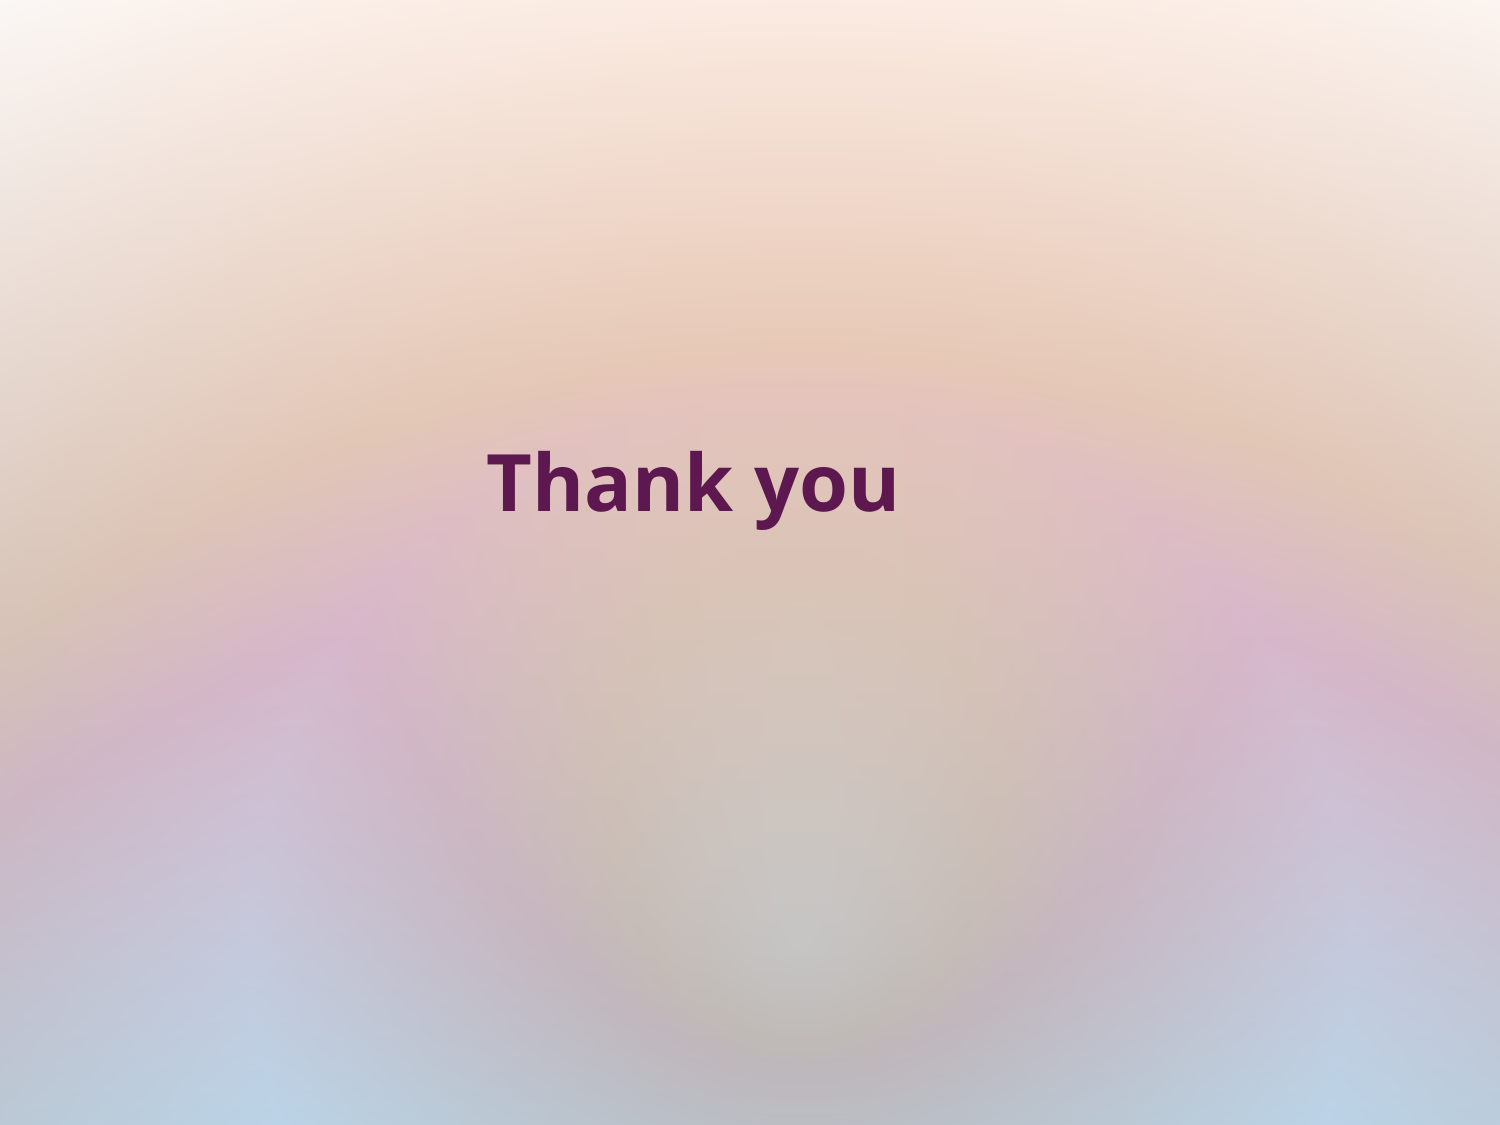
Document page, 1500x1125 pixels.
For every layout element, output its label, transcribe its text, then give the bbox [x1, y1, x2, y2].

title Thank you [99, 425, 1288, 613]
picture [0, 0, 1500, 1125]
